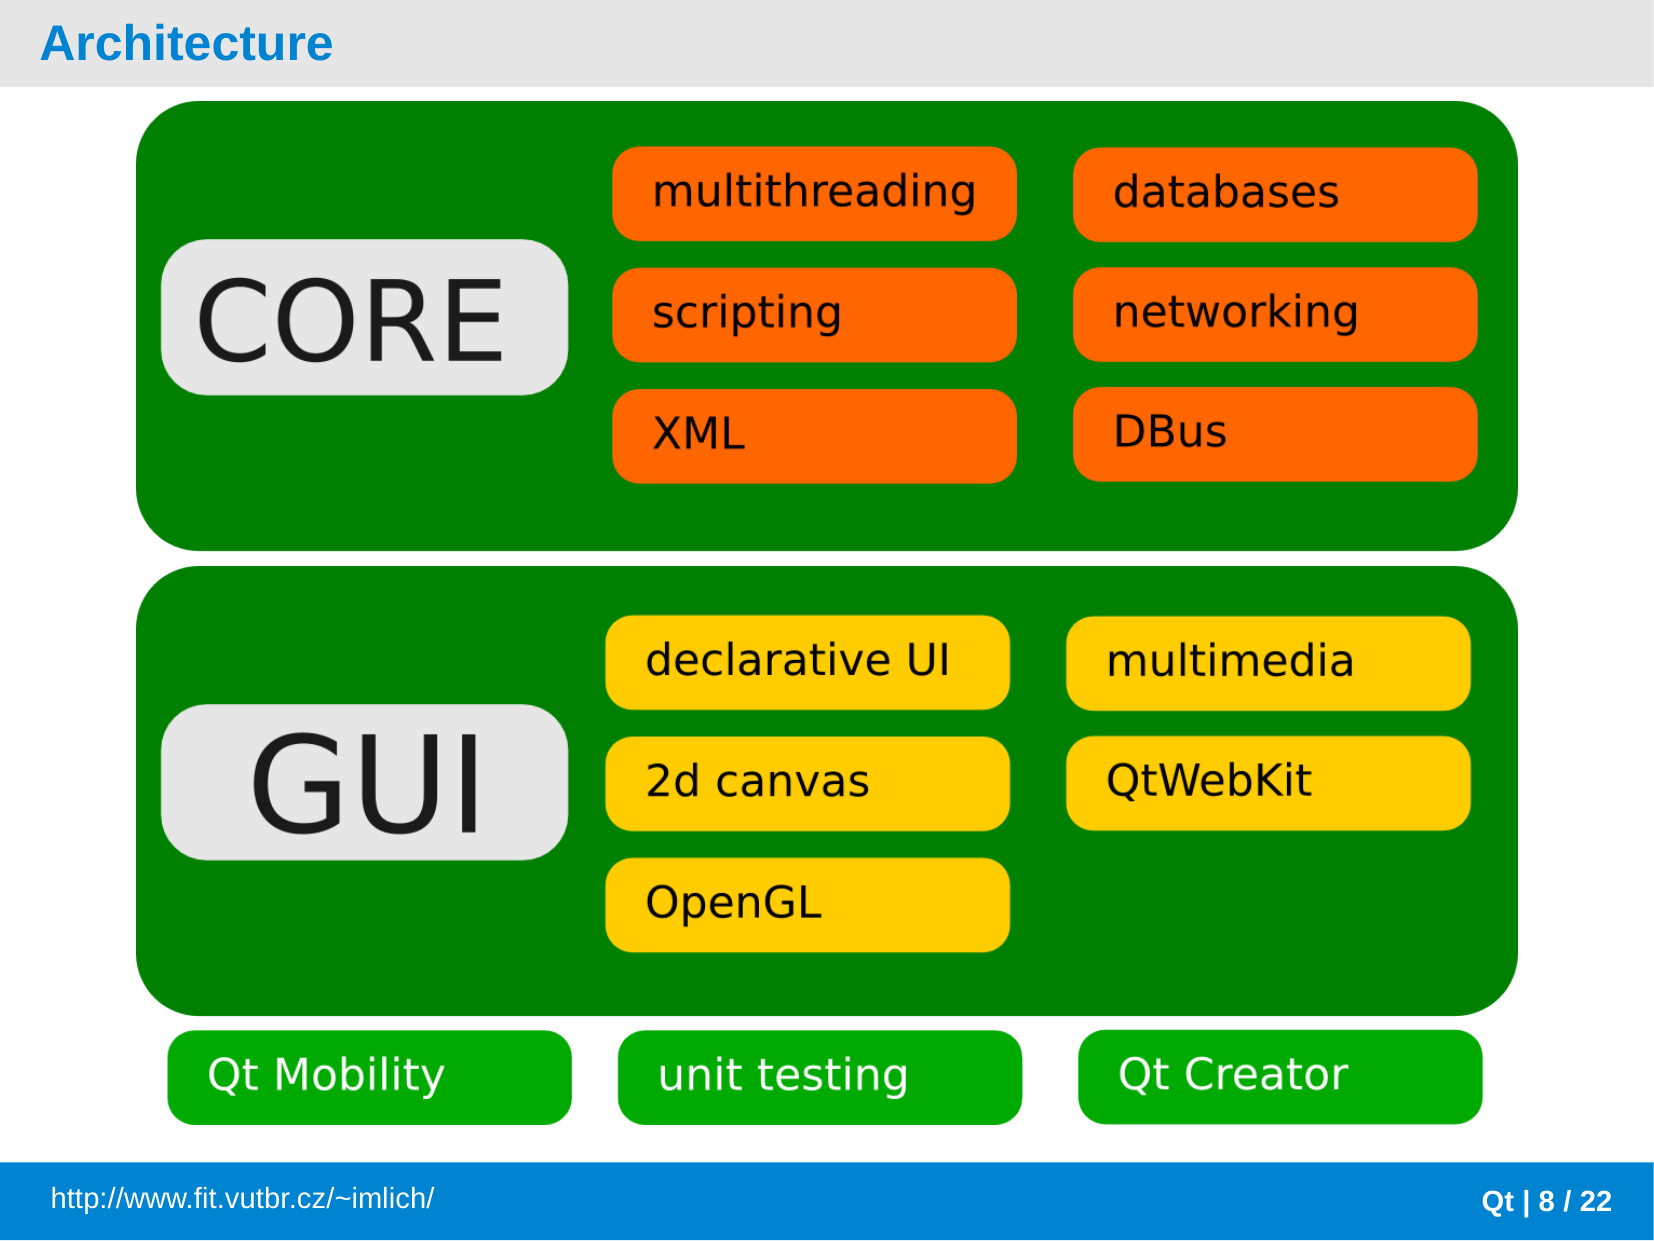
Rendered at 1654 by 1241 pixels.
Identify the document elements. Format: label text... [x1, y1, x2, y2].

title Architecture [39, 5, 1615, 81]
picture [136, 101, 1518, 1126]
